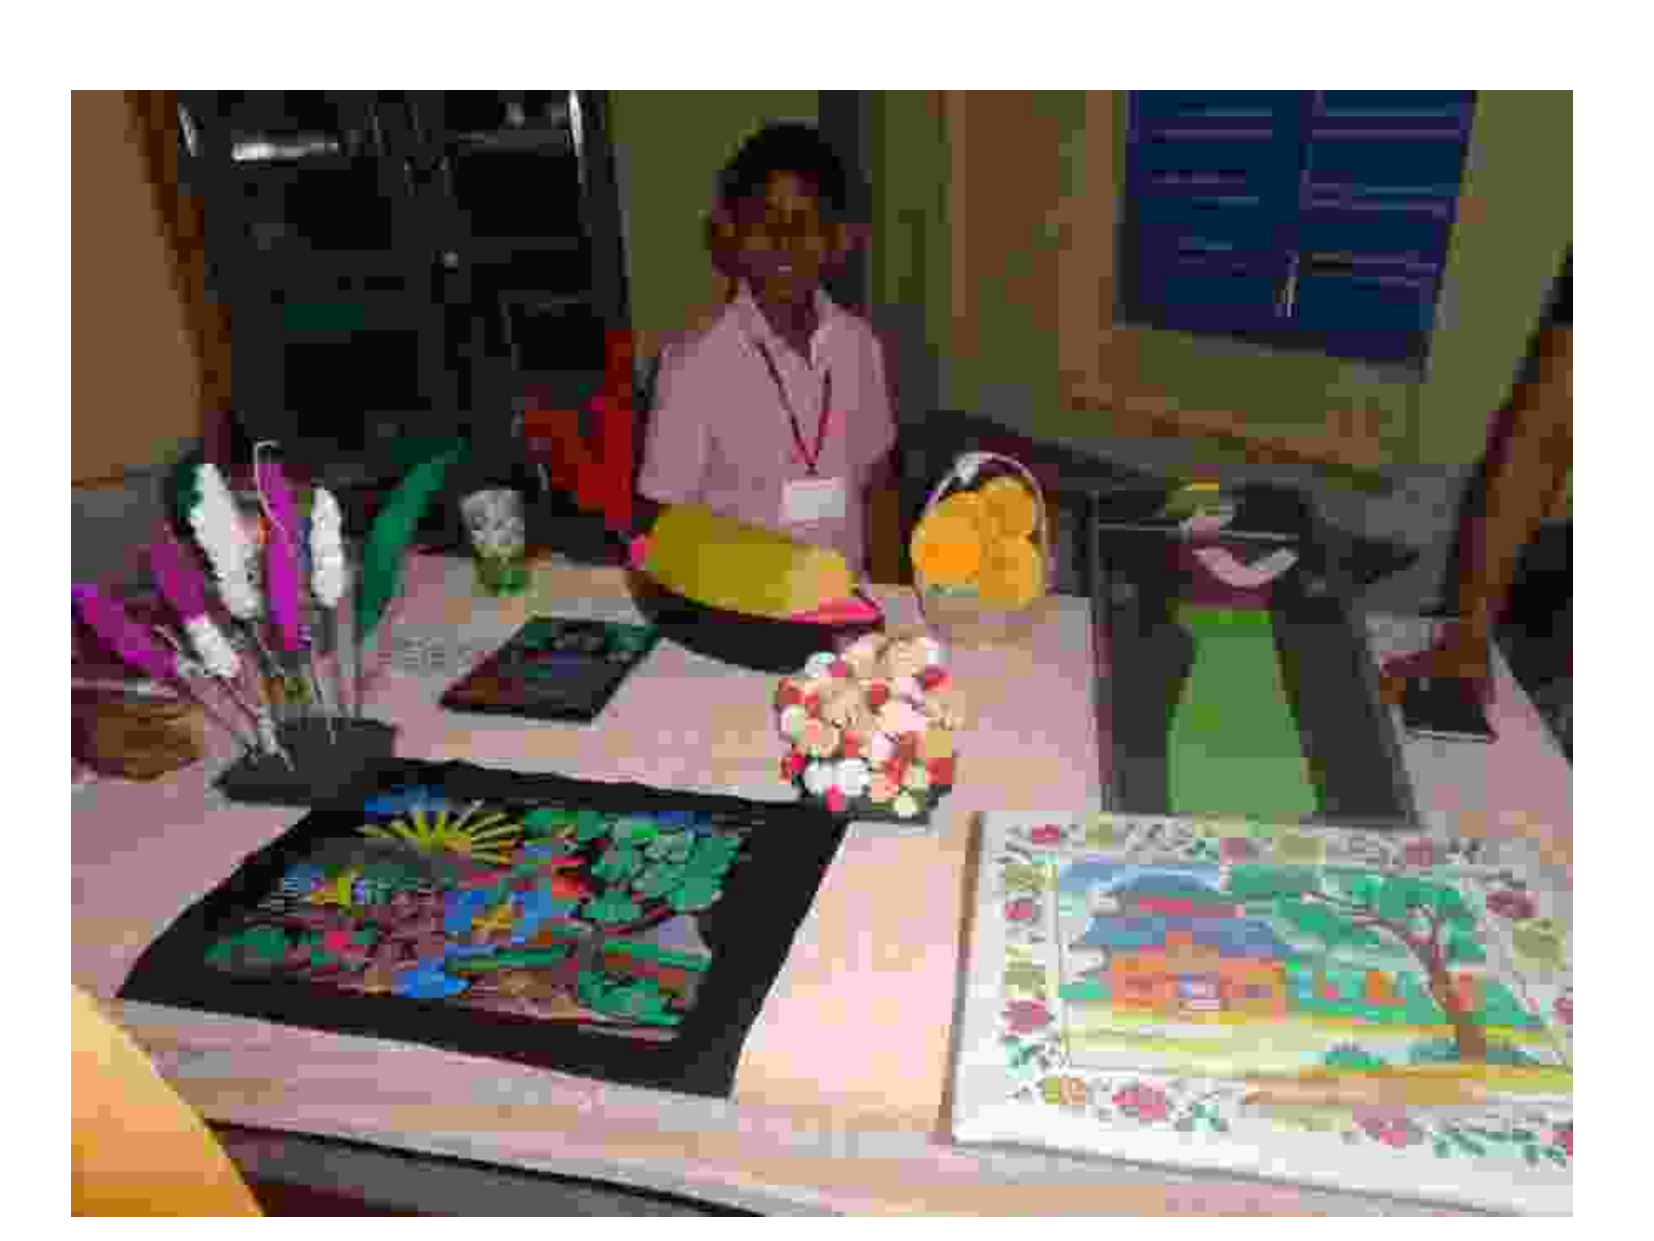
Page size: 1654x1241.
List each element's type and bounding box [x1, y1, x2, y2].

picture [71, 90, 1573, 1217]
